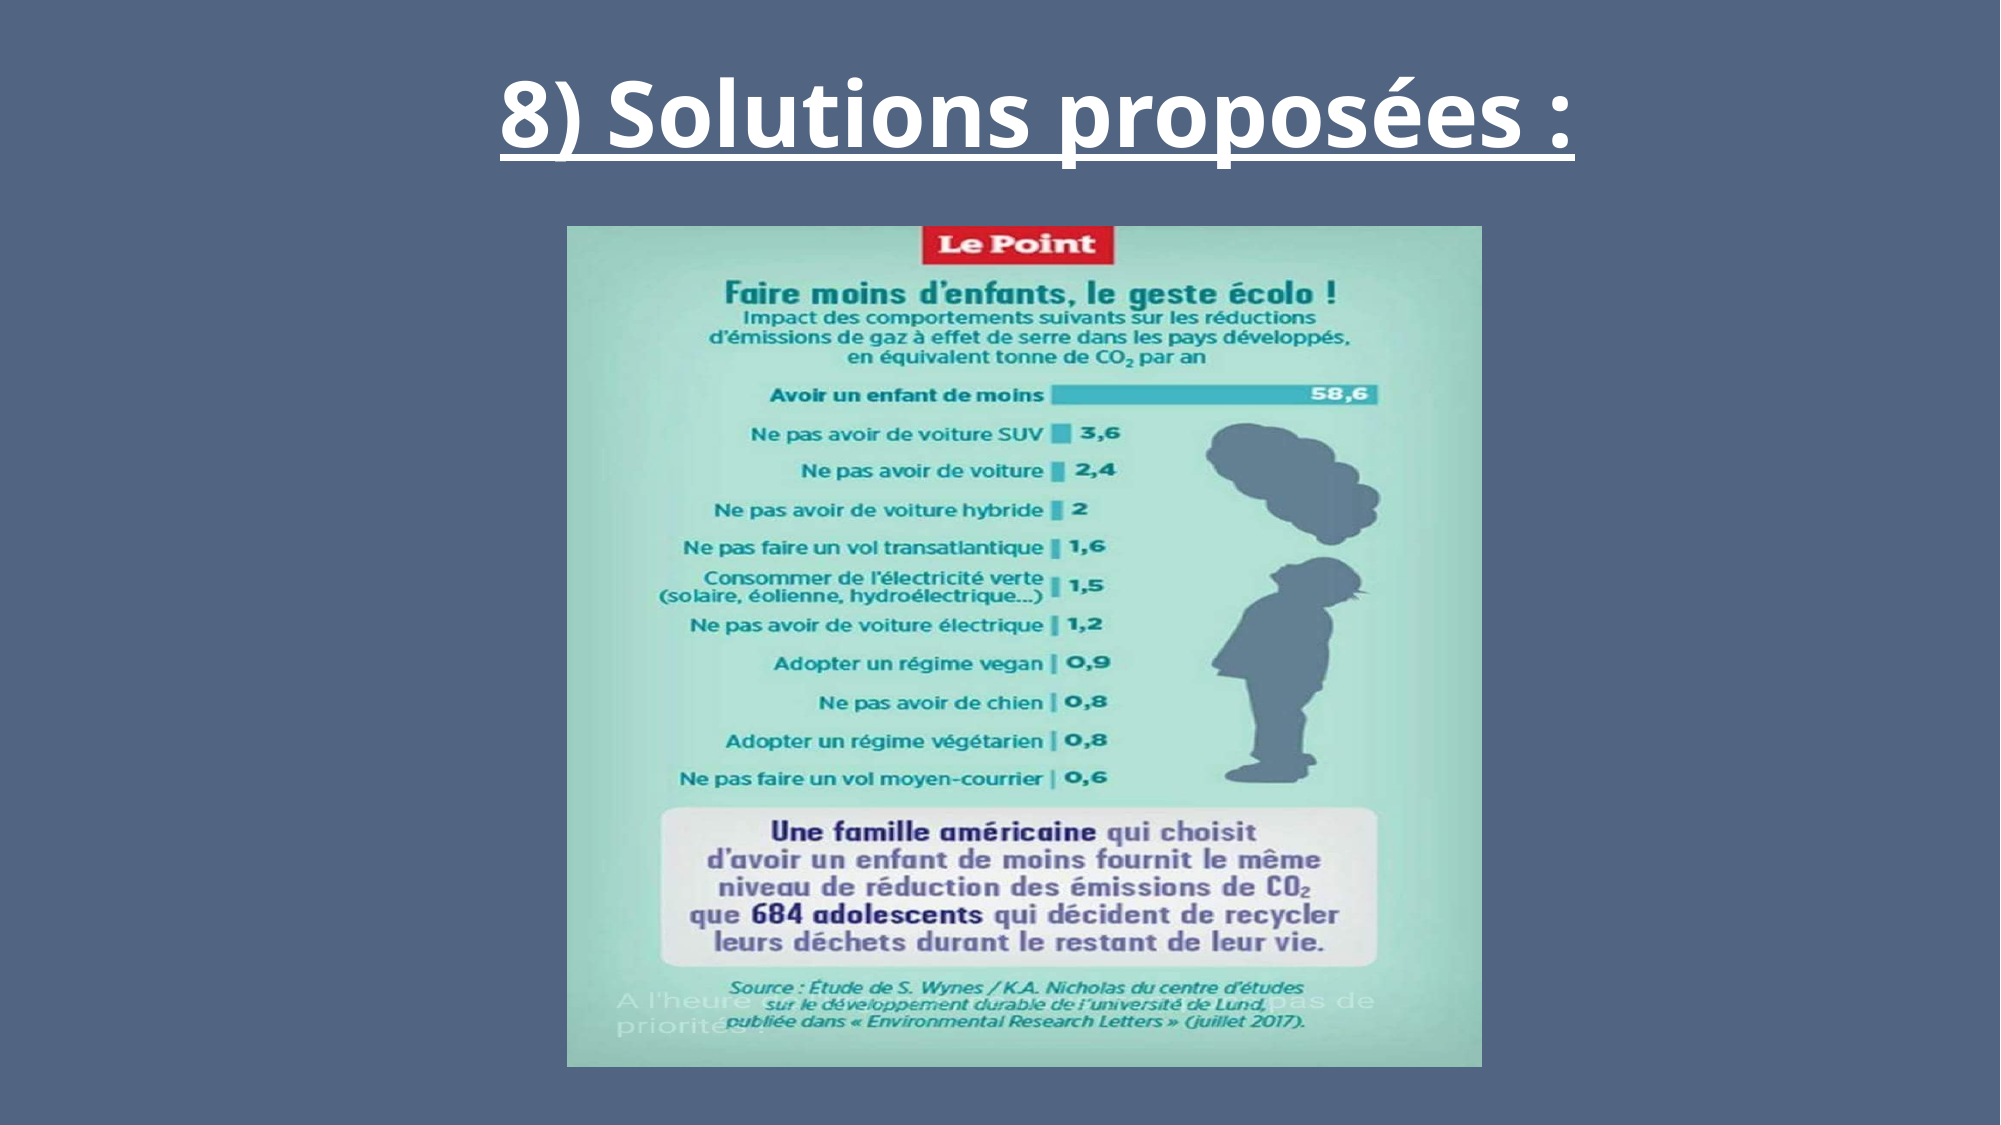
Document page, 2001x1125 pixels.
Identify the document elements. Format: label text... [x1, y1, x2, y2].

title 8) Solutions proposées : [174, 8, 1900, 227]
picture [567, 226, 1482, 1068]
